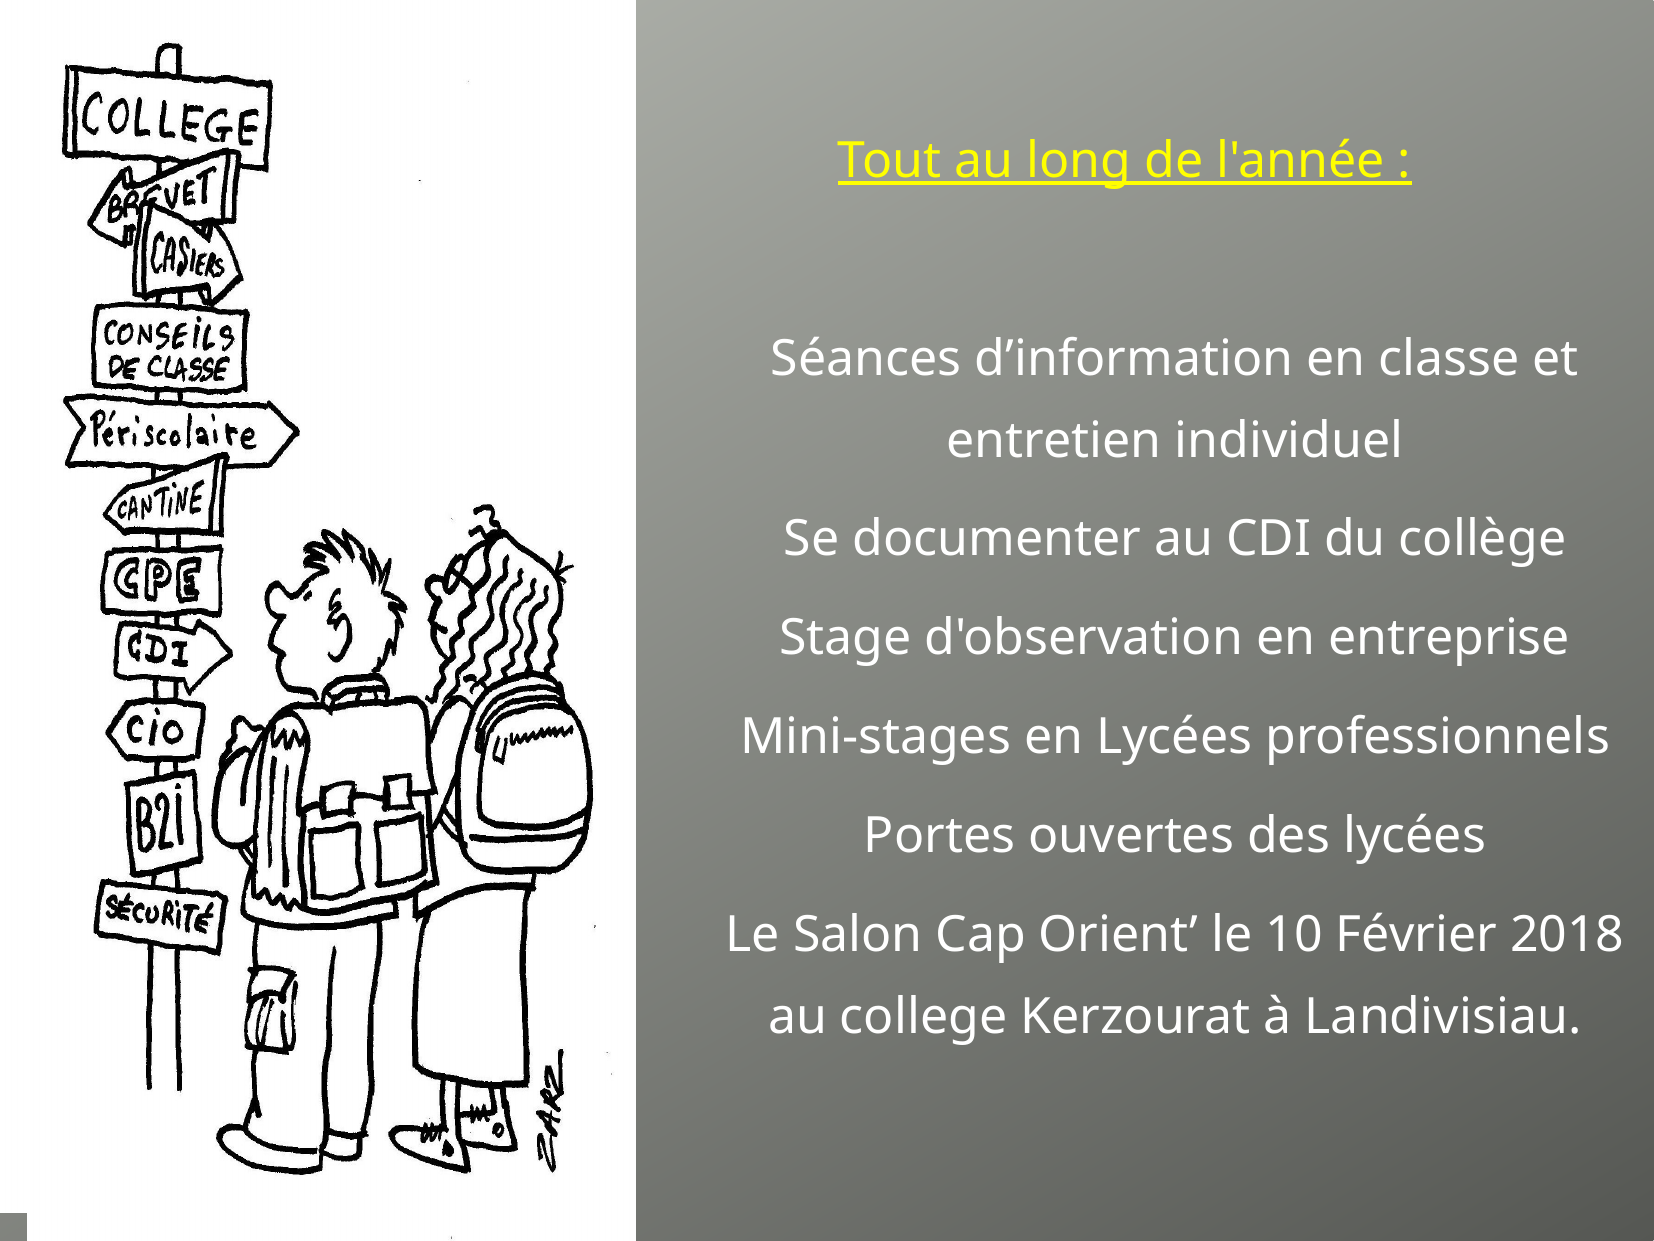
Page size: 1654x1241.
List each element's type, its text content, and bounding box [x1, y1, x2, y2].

picture [0, 0, 636, 1241]
text_box Tout au long de l'année : Séances d’information en classe et entretien individuel Se documenter au CDI du collège Stage d'observation en entreprise Mini-stages en Lycées professionnels Portes ouvertes des lycées Le Salon Cap Orient’ le 10 Février 2018 au college Kerzourat à Landivisiau. [636, 98, 1654, 1150]
